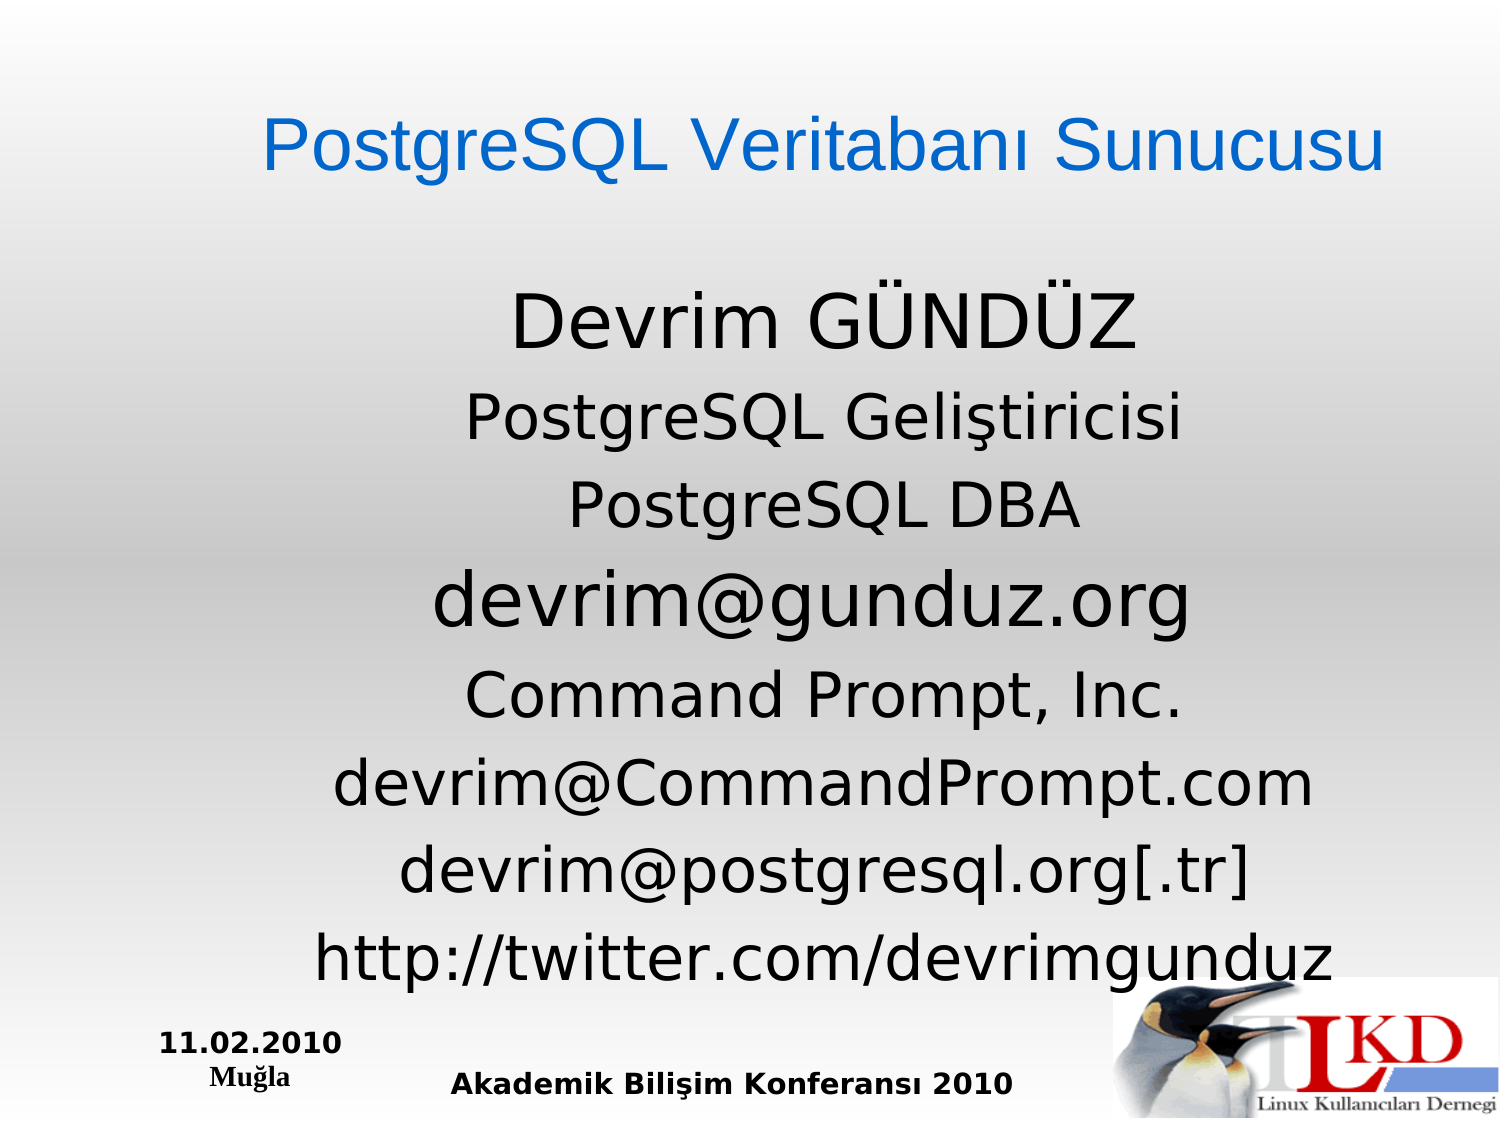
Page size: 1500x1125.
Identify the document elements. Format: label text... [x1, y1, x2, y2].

subtitle Devrim GÜNDÜZ PostgreSQL Geliştiricisi PostgreSQL DBA devrim@gunduz.org Command Prompt, Inc. devrim@CommandPrompt.com devrim@postgresql.org[.tr] http://twitter.com/devrimgunduz [224, 278, 1425, 996]
picture [1113, 977, 1499, 1118]
title PostgreSQL Veritabanı Sunucusu [224, 49, 1425, 238]
